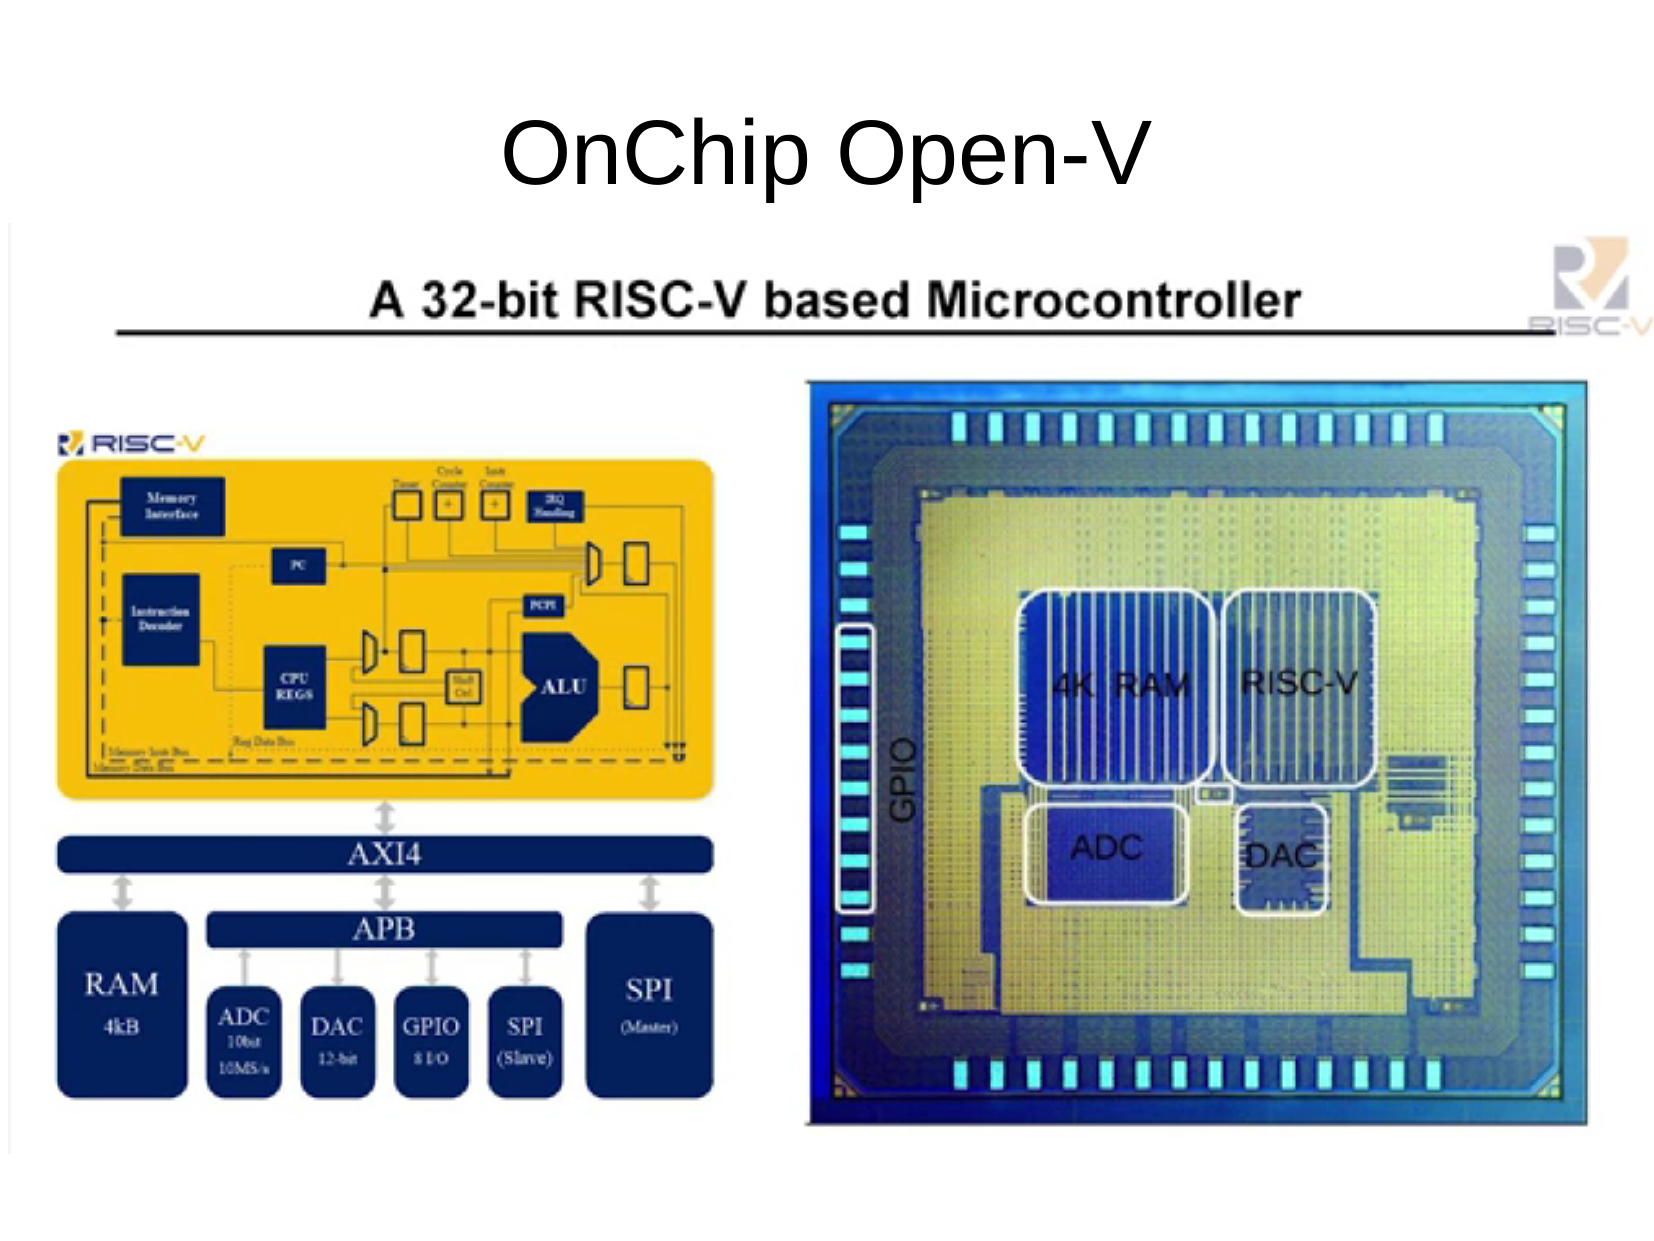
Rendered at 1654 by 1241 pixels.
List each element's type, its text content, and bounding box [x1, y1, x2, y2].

title OnChip Open-V [82, 49, 1571, 223]
picture [8, 223, 1654, 1154]
